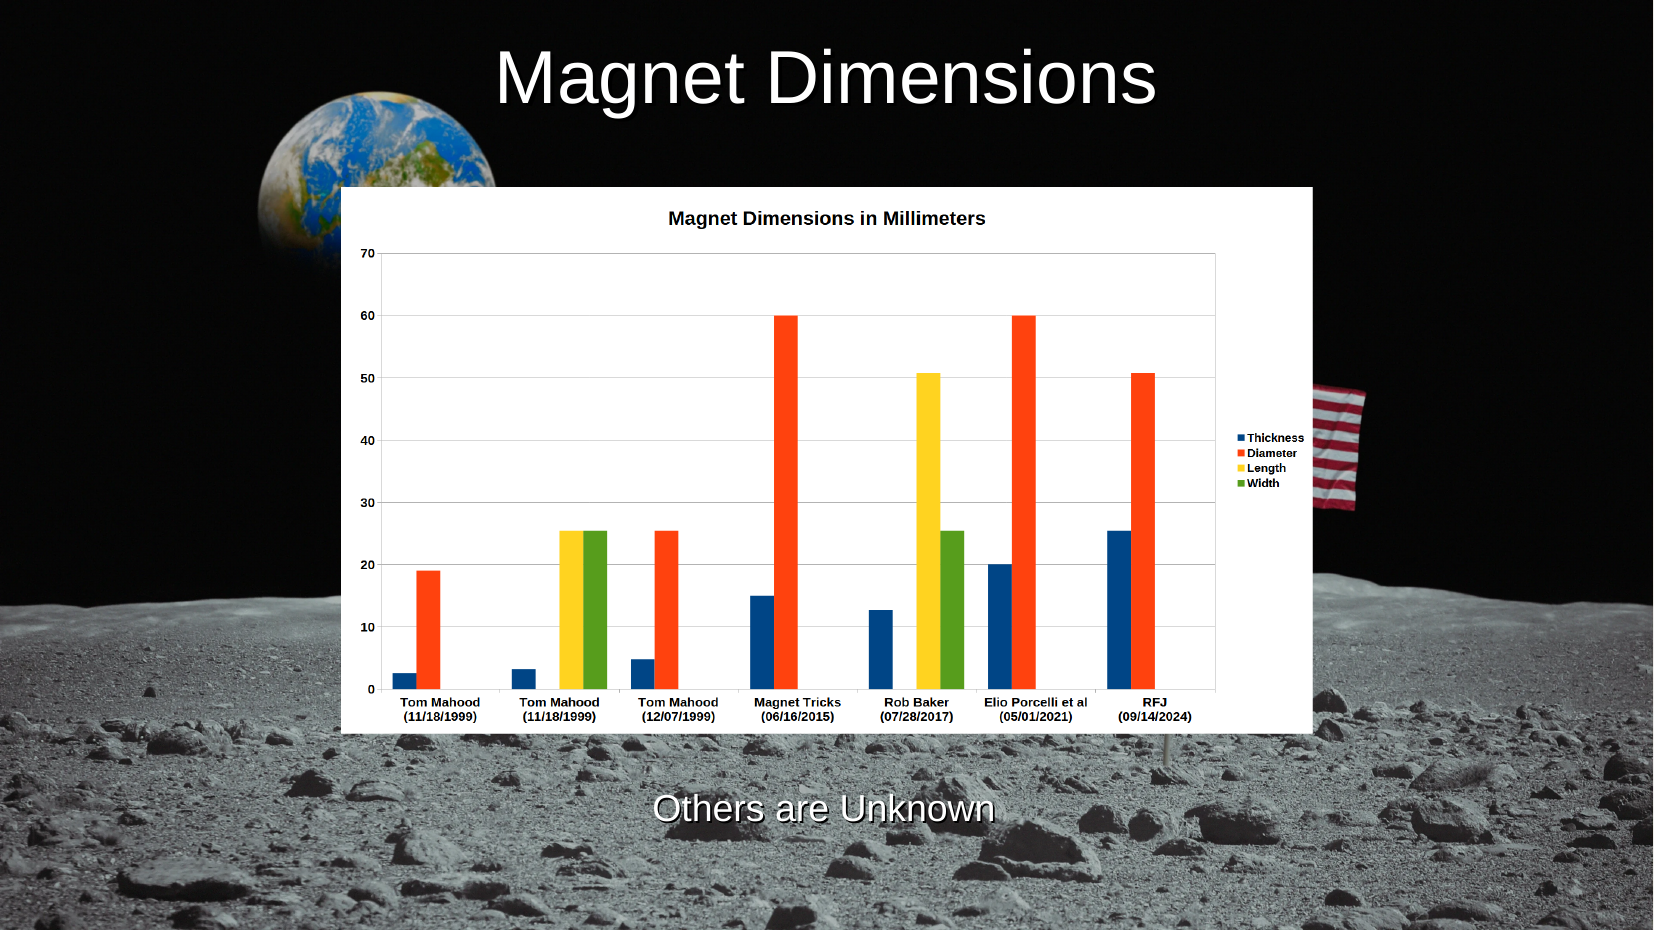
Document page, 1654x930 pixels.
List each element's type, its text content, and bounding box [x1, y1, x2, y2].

picture [0, 0, 1654, 930]
text_box Others are Unknown [637, 780, 1613, 930]
title Magnet Dimensions [82, 0, 1571, 156]
